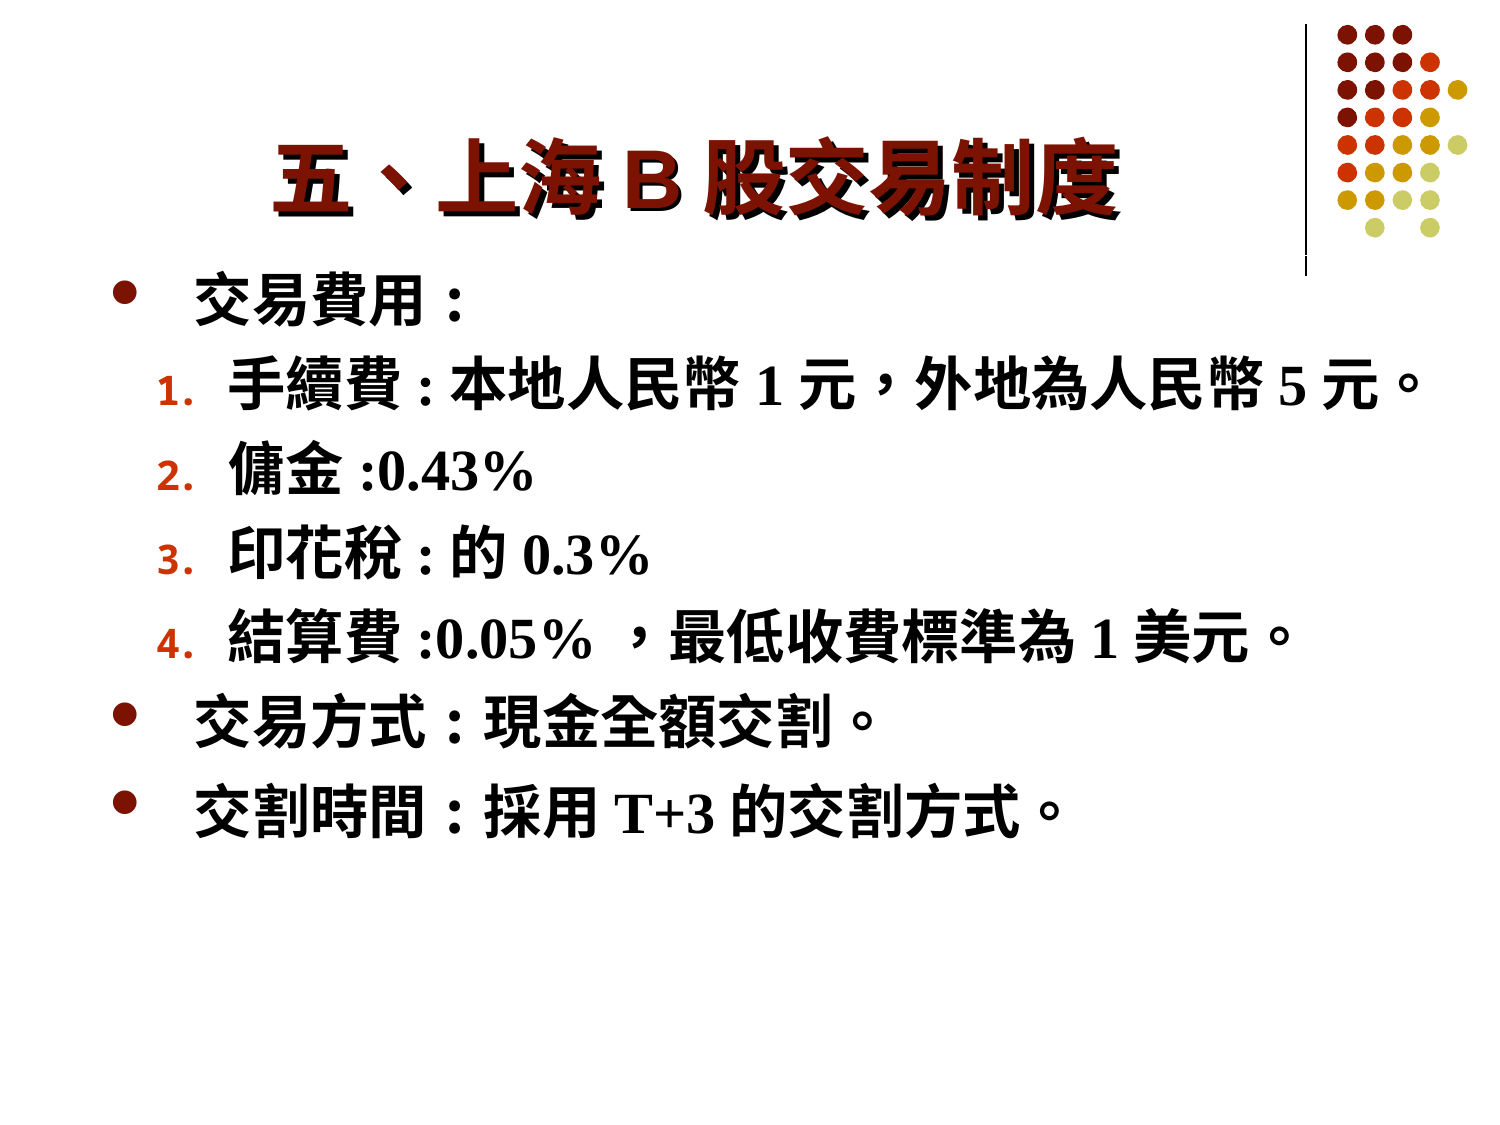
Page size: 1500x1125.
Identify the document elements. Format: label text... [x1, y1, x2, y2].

list 交易費用: 手續費:本地人民幣1元，外地為人民幣5元。 傭金:0.43% 印花稅:的0.3% 結算費:0.05%，最低收費標準為1美元。 交易方式:現金全額交割。 交割時間:採用T+3的交割方式。 [76, 255, 1427, 905]
title 五、上海B股交易制度 [74, 20, 1313, 233]
